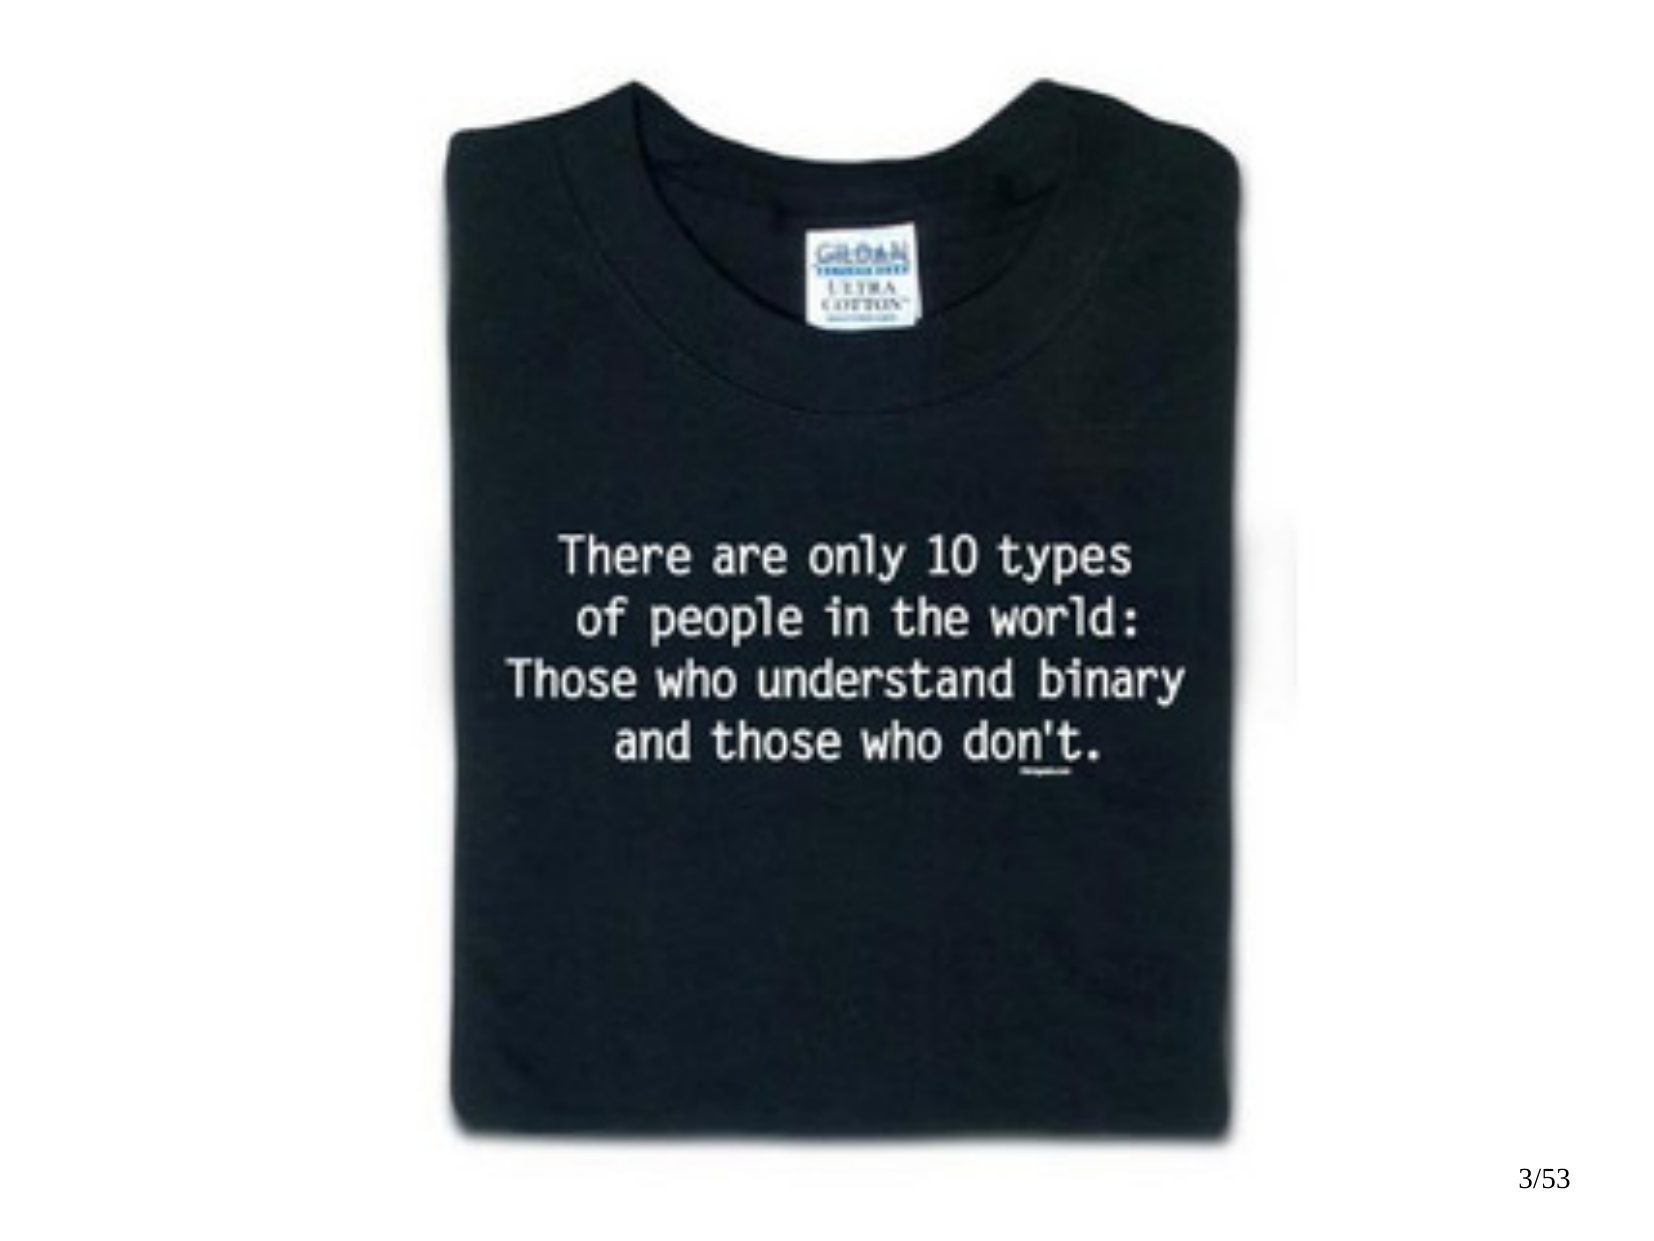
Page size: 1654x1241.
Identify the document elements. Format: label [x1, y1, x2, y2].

picture [266, 37, 1426, 1197]
